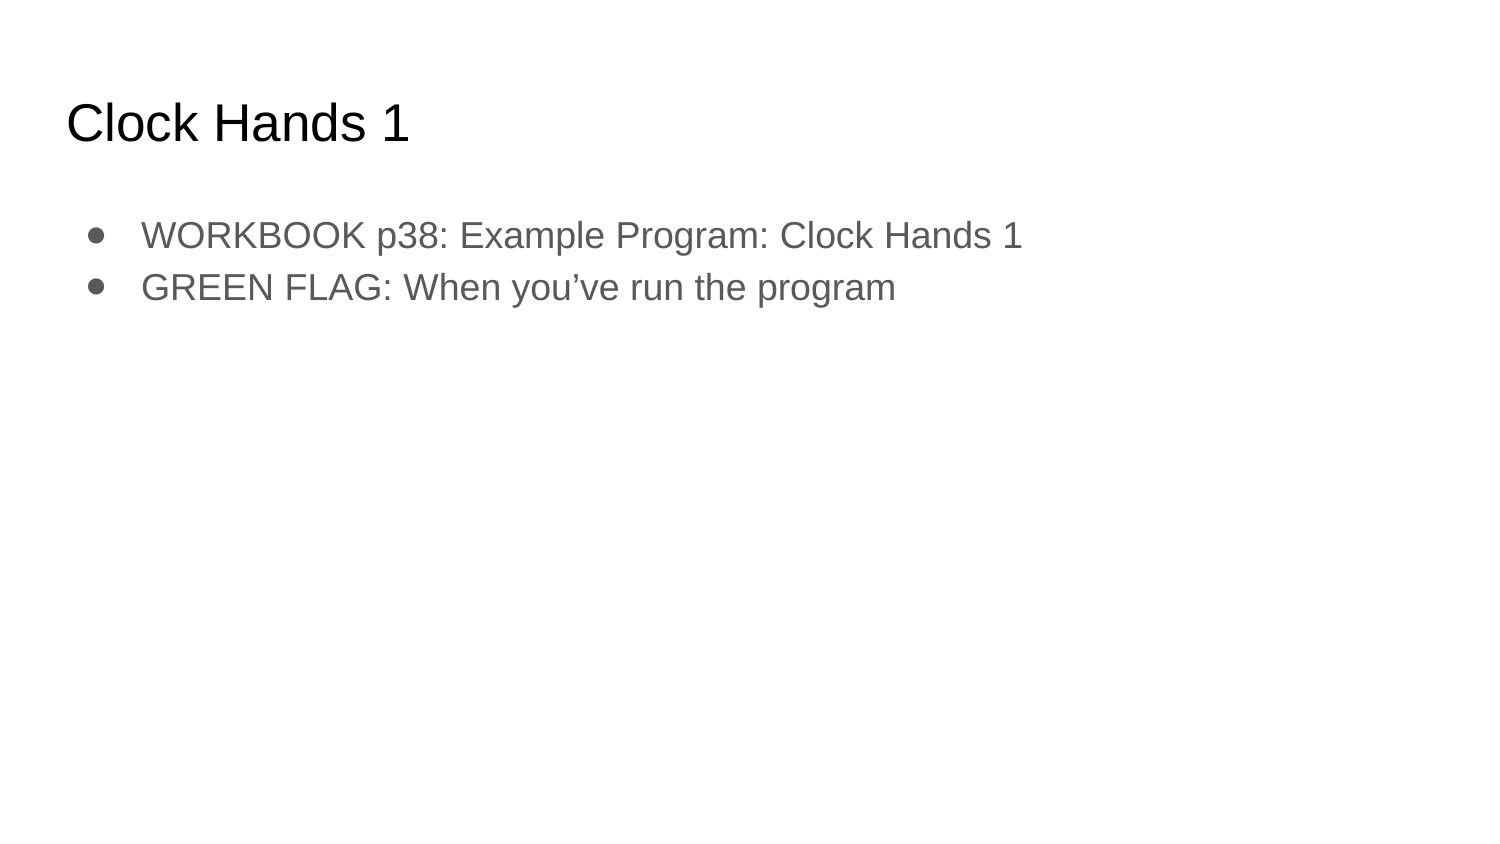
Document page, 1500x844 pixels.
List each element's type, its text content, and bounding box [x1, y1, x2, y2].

title Clock Hands 1 [51, 72, 1449, 167]
list WORKBOOK p38: Example Program: Clock Hands 1 GREEN FLAG: When you’ve run the program [51, 189, 1449, 750]
